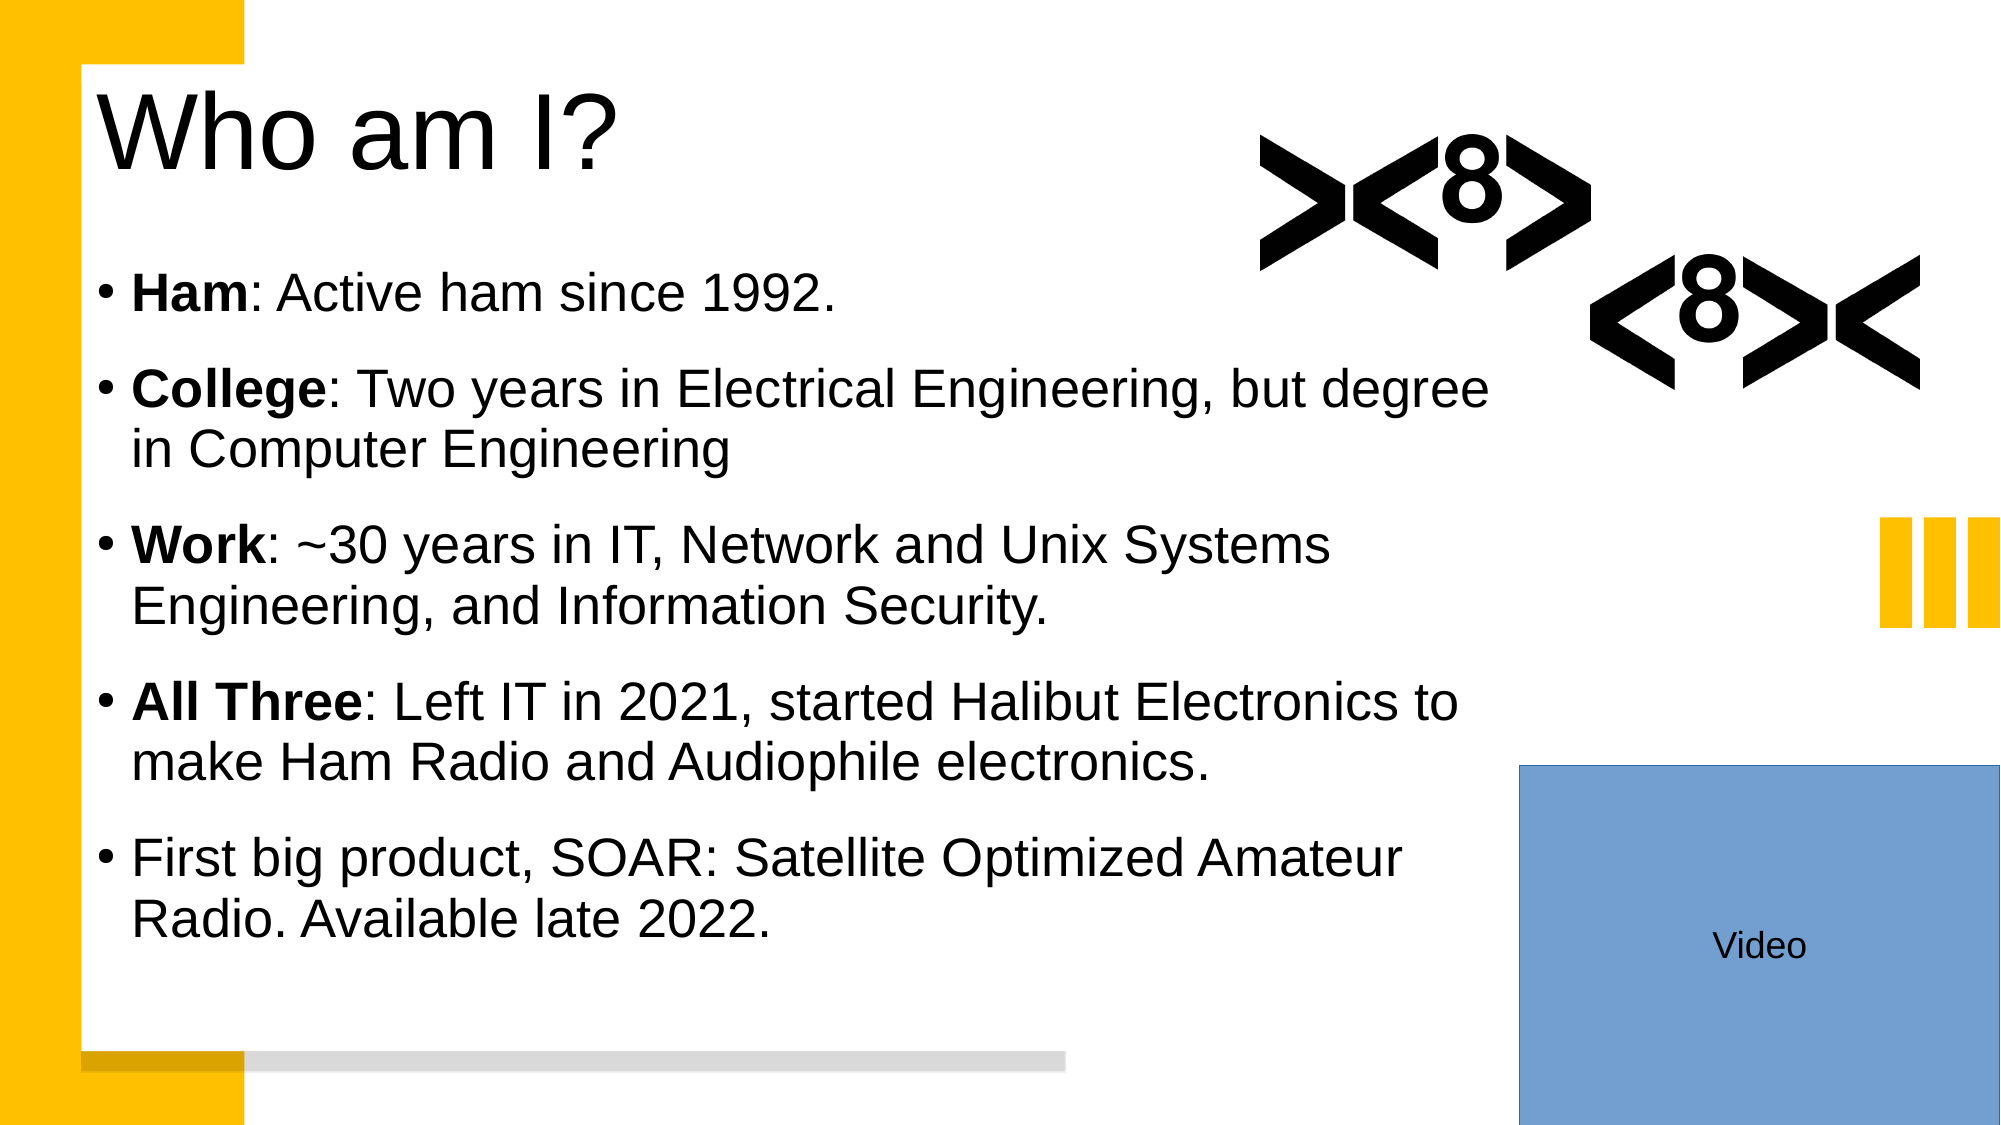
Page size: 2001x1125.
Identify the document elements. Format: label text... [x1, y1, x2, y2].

text_box Video [1519, 765, 2000, 1125]
text_box [0, 0, 2000, 1125]
text_box Who am I? [81, 64, 1921, 201]
text_box Ham: Active ham since 1992. College: Two years in Electrical Engineering, but degree in Computer Engineering Work: ~30 years in IT, Network and Unix Systems Engineering, and Information Security. All Three: Left IT in 2021, started Halibut Electronics to make Ham Radio and Audiophile electronics. First big product, SOAR: Satellite Optimized Amateur Radio. Available late 2022. [81, 254, 1516, 1053]
picture [1260, 134, 1921, 390]
